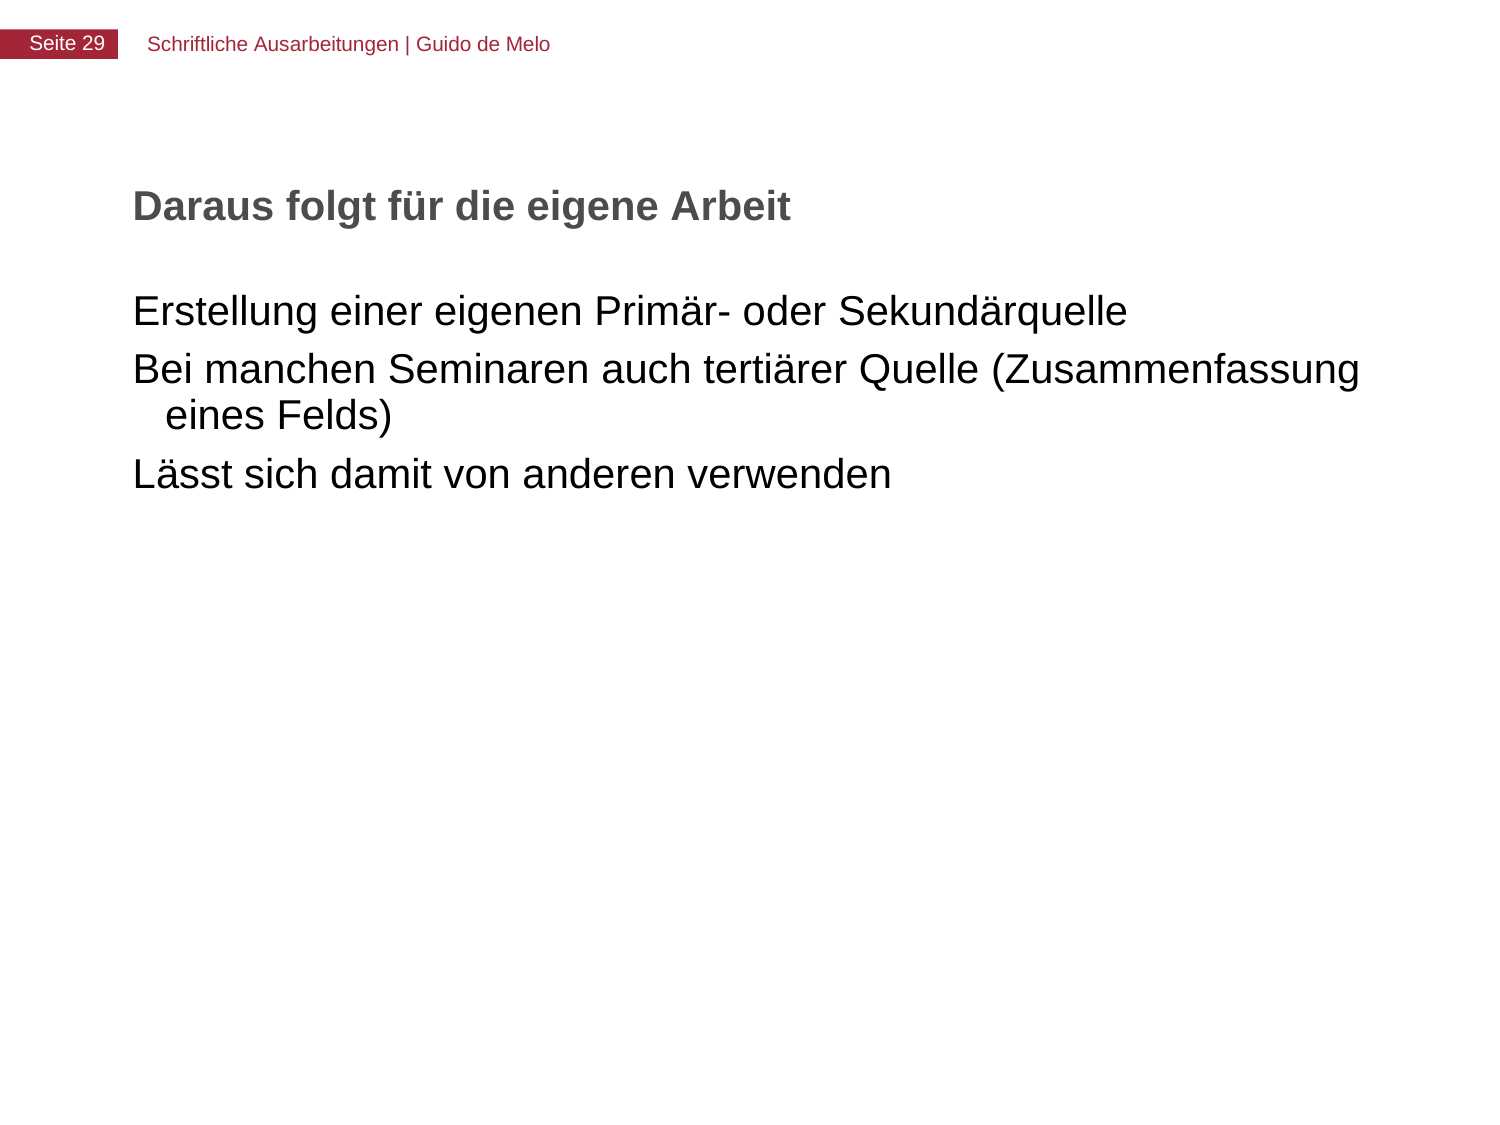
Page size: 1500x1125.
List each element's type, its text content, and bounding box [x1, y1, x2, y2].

title Daraus folgt für die eigene Arbeit [132, 149, 1413, 258]
list Erstellung einer eigenen Primär- oder Sekundärquelle Bei manchen Seminaren auch tertiärer Quelle (Zusammenfassung eines Felds) Lässt sich damit von anderen verwenden [132, 287, 1371, 888]
